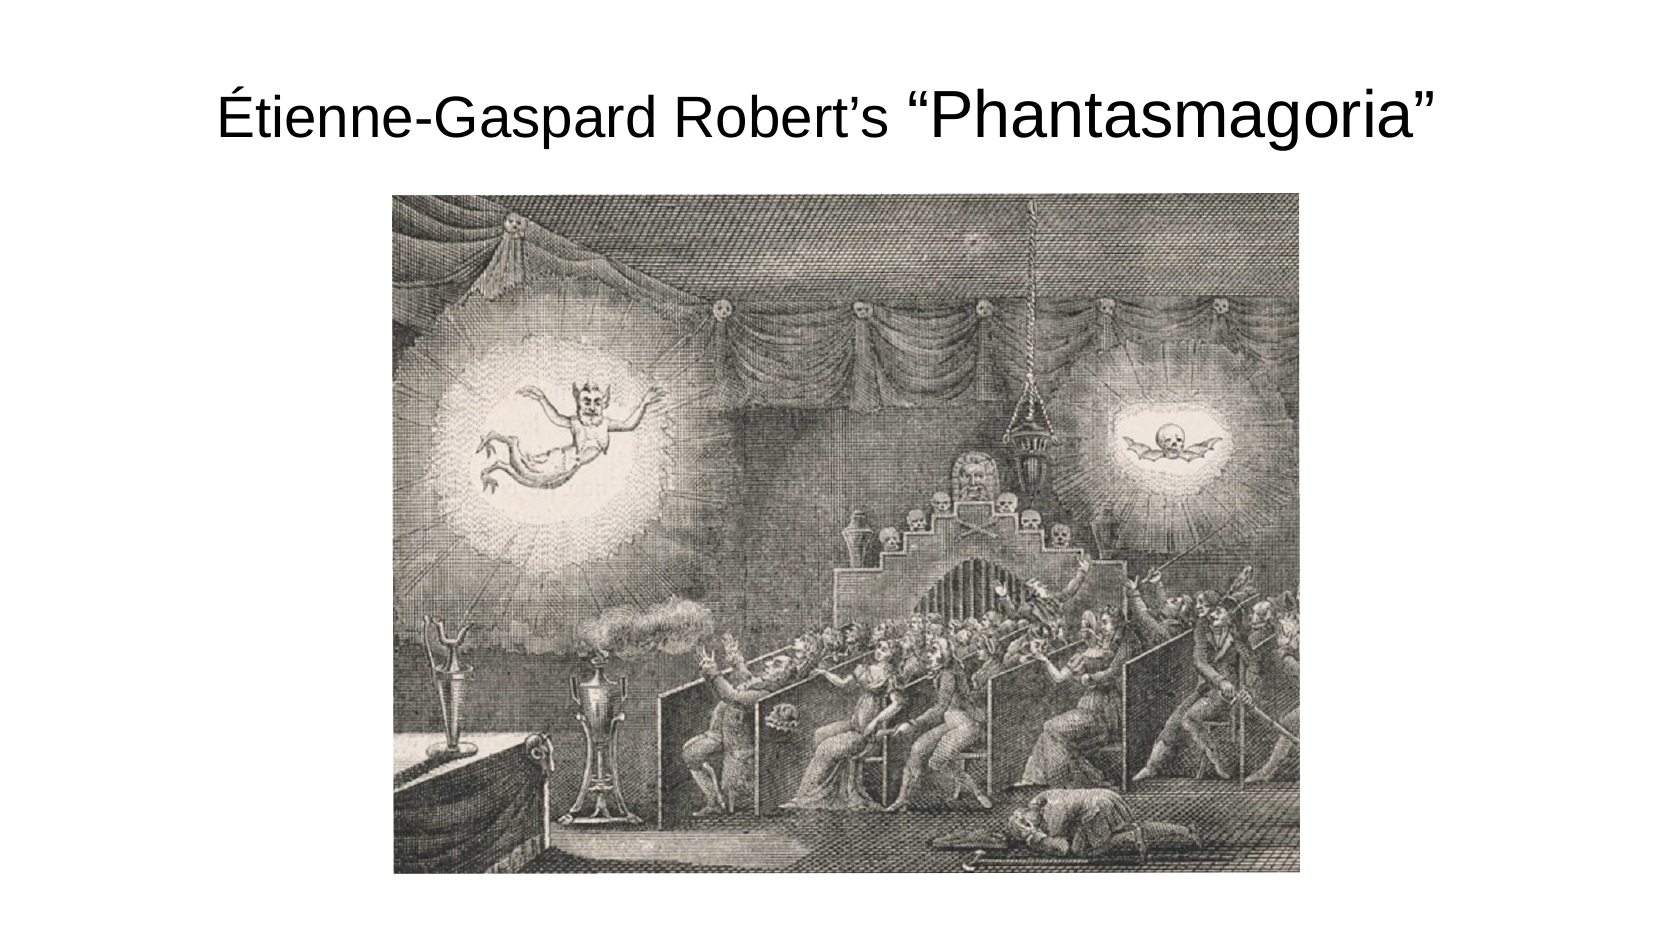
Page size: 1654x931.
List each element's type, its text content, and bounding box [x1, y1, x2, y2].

picture [391, 192, 1300, 874]
title Étienne-Gaspard Robert’s “Phantasmagoria” [82, 37, 1571, 193]
